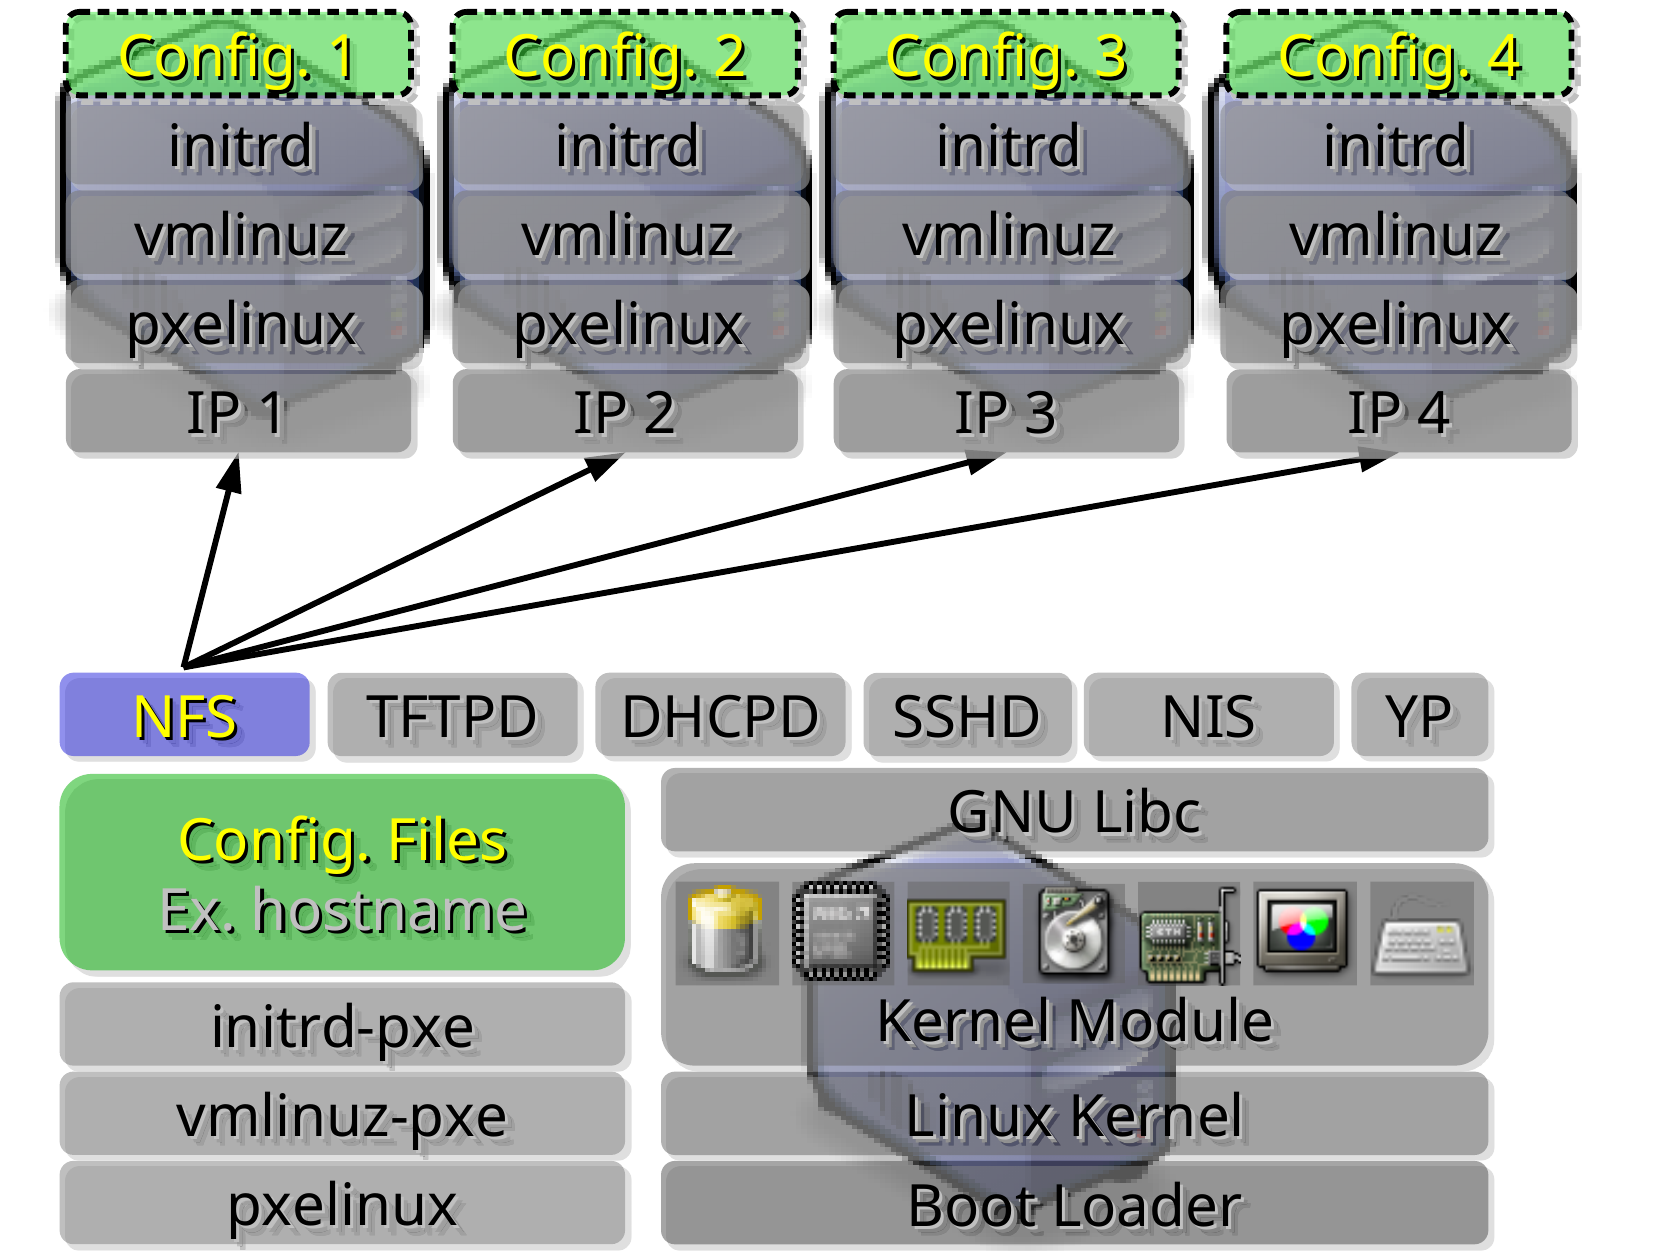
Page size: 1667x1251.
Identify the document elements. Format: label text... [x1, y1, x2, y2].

picture [27, 2, 1622, 506]
text_box initrd [452, 101, 804, 185]
text_box IP 1 [65, 369, 412, 453]
text_box YP [1351, 672, 1489, 757]
text_box Config. 2 [452, 11, 798, 96]
text_box vmlinuz [1220, 190, 1572, 274]
picture [1022, 883, 1125, 984]
picture [675, 881, 780, 986]
text_box Config. Files Ex. hostname [59, 773, 625, 971]
picture [774, 1066, 1221, 1071]
text_box pxelinux [65, 279, 417, 364]
picture [907, 881, 1010, 986]
text_box vmlinuz [452, 190, 804, 274]
text_box initrd [65, 101, 417, 185]
text_box initrd [1220, 101, 1572, 185]
picture [774, 1245, 1221, 1251]
text_box vmlinuz-pxe [59, 1071, 626, 1155]
text_box initrd [833, 101, 1185, 185]
text_box vmlinuz [65, 190, 417, 274]
text_box IP 2 [452, 369, 798, 453]
picture [1370, 881, 1474, 986]
text_box Linux Kernel [661, 1071, 1489, 1156]
text_box Config. 1 [65, 11, 411, 96]
text_box SSHD [863, 672, 1072, 757]
text_box Kernel Module [661, 863, 1489, 1066]
picture [774, 1156, 1221, 1160]
picture [792, 881, 895, 986]
text_box IP 4 [1226, 369, 1572, 453]
text_box pxelinux [1220, 279, 1572, 364]
text_box DHCPD [595, 672, 846, 757]
picture [774, 852, 1221, 863]
text_box pxelinux [59, 1160, 626, 1245]
text_box NFS [59, 672, 310, 757]
text_box pxelinux [452, 279, 804, 364]
text_box pxelinux [833, 279, 1185, 364]
text_box TFTPD [327, 672, 578, 757]
picture [1253, 881, 1357, 986]
text_box vmlinuz [833, 190, 1185, 274]
text_box Boot Loader [661, 1160, 1489, 1245]
picture [1138, 881, 1241, 986]
text_box GNU Libc [661, 767, 1489, 852]
text_box Config. 3 [833, 11, 1179, 96]
text_box initrd-pxe [59, 982, 626, 1066]
text_box IP 3 [833, 369, 1179, 453]
text_box NIS [1083, 672, 1334, 757]
text_box Config. 4 [1226, 11, 1572, 96]
